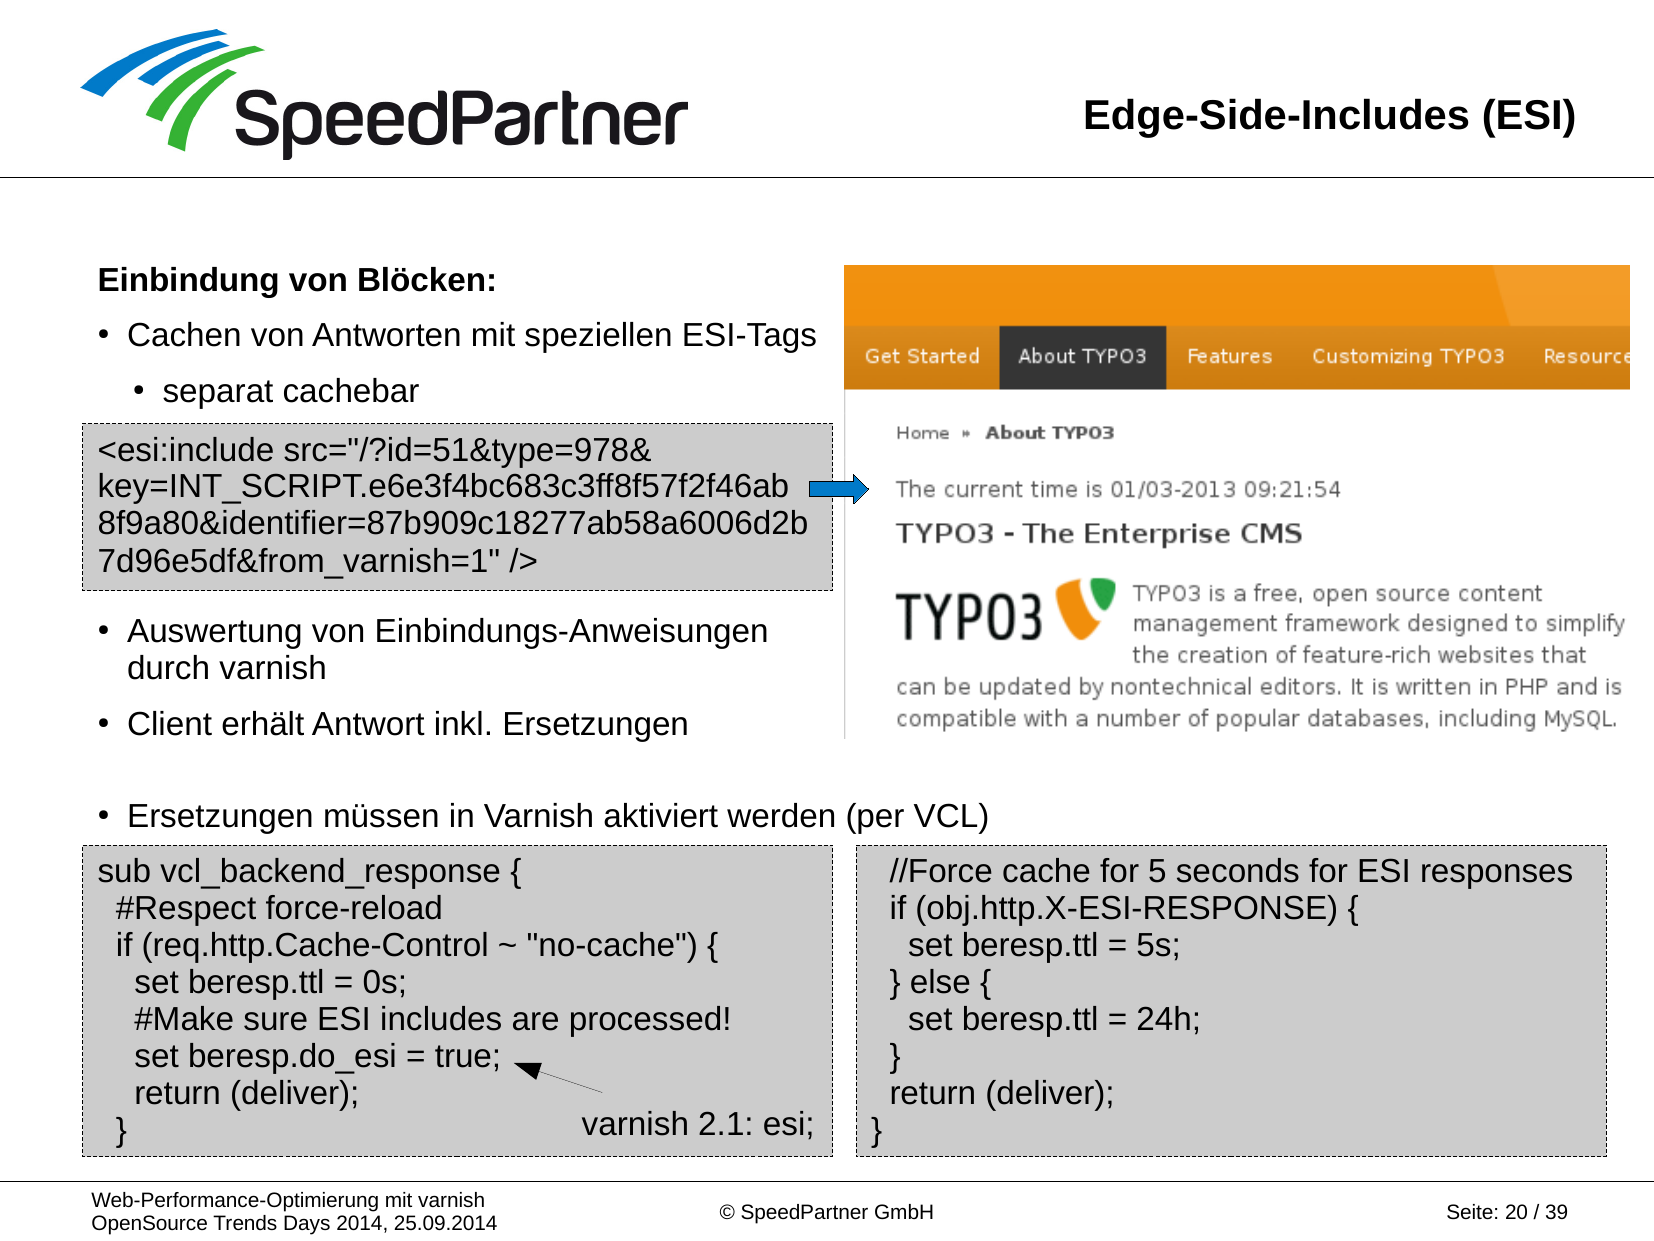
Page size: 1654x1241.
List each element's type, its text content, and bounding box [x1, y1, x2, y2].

text_box //Force cache for 5 seconds for ESI responses if (obj.http.X-ESI-RESPONSE) { set beresp.ttl = 5s; } else { set beresp.ttl = 24h; } return (deliver); } [856, 845, 1607, 1157]
text_box Einbindung von Blöcken: Cachen von Antworten mit speziellen ESI-Tags separat cachebar Auswertung von Einbindungs-Anweisungen durch varnish Client erhält Antwort inkl. Ersetzungen Ersetzungen müssen in Varnish aktiviert werden (per VCL) [82, 497, 1565, 1177]
text_box sub vcl_backend_response { #Respect force-reload if (req.http.Cache-Control ~ "no-cache") { set beresp.ttl = 0s; #Make sure ESI includes are processed! set beresp.do_esi = true; return (deliver); } [82, 845, 833, 1157]
picture [80, 29, 688, 160]
picture [844, 265, 1630, 739]
text_box [809, 474, 869, 504]
text_box Einbindung von Blöcken: Cachen von Antworten mit speziellen ESI-Tags separat cachebar Auswertung von Einbindungs-Anweisungen durch varnish Client erhält Antwort inkl. Ersetzungen Ersetzungen müssen in Varnish aktiviert werden (per VCL) [82, 254, 1565, 481]
text_box <esi:include src="/?id=51&type=978& key=INT_SCRIPT.e6e3f4bc683c3ff8f57f2f46ab 8f9a80&identifier=87b909c18277ab58a6006d2b7d96e5df&from_varnish=1" /> [82, 423, 833, 591]
title Edge-Side-Includes (ESI) [590, 70, 1577, 160]
text_box varnish 2.1: esi; [566, 1098, 833, 1151]
